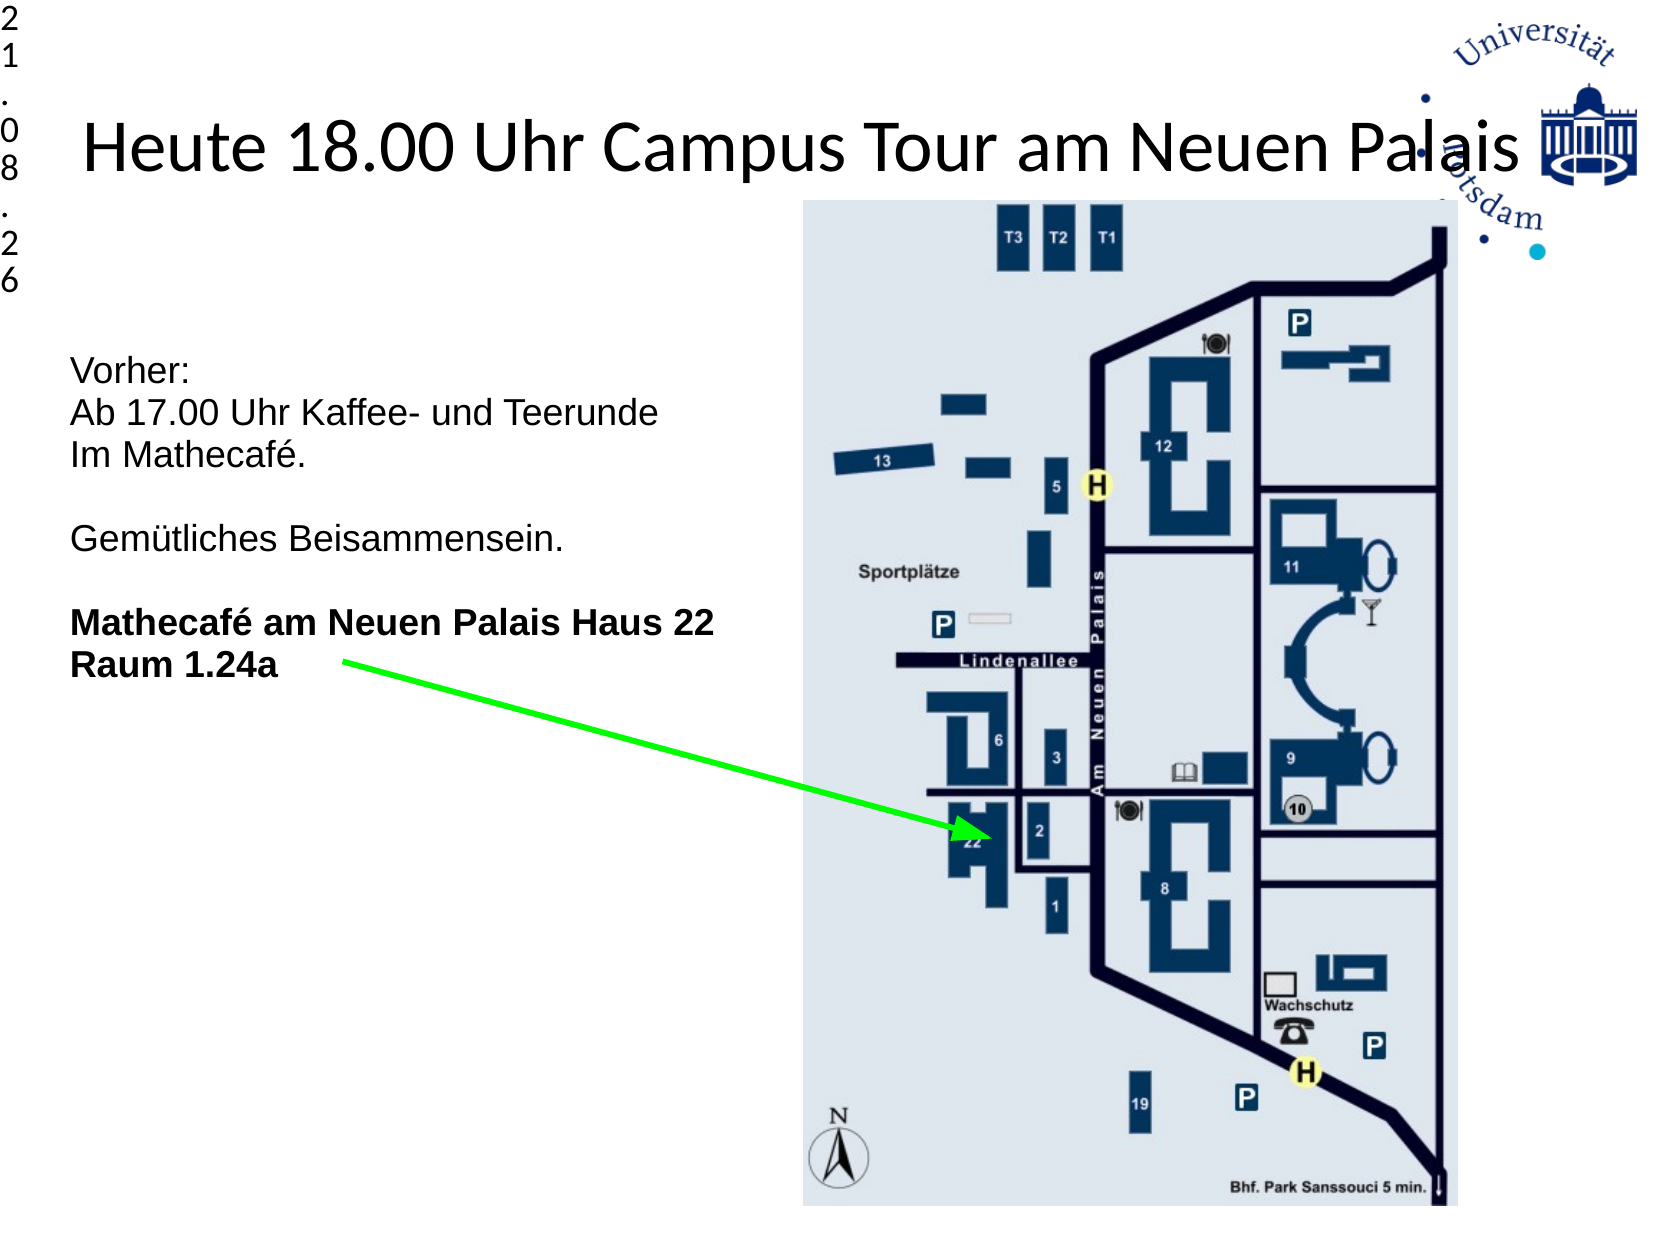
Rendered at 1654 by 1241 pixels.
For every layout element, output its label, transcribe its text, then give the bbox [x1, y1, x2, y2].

text_box Vorher: Ab 17.00 Uhr Kaffee- und Teerunde Im Mathecafé. Gemütliches Beisammensein. Mathecafé am Neuen Palais Haus 22 Raum 1.24a [55, 342, 733, 778]
picture [1417, 23, 1637, 260]
picture [803, 200, 1534, 1206]
title Heute 18.00 Uhr Campus Tour am Neuen Palais [82, 49, 1571, 257]
